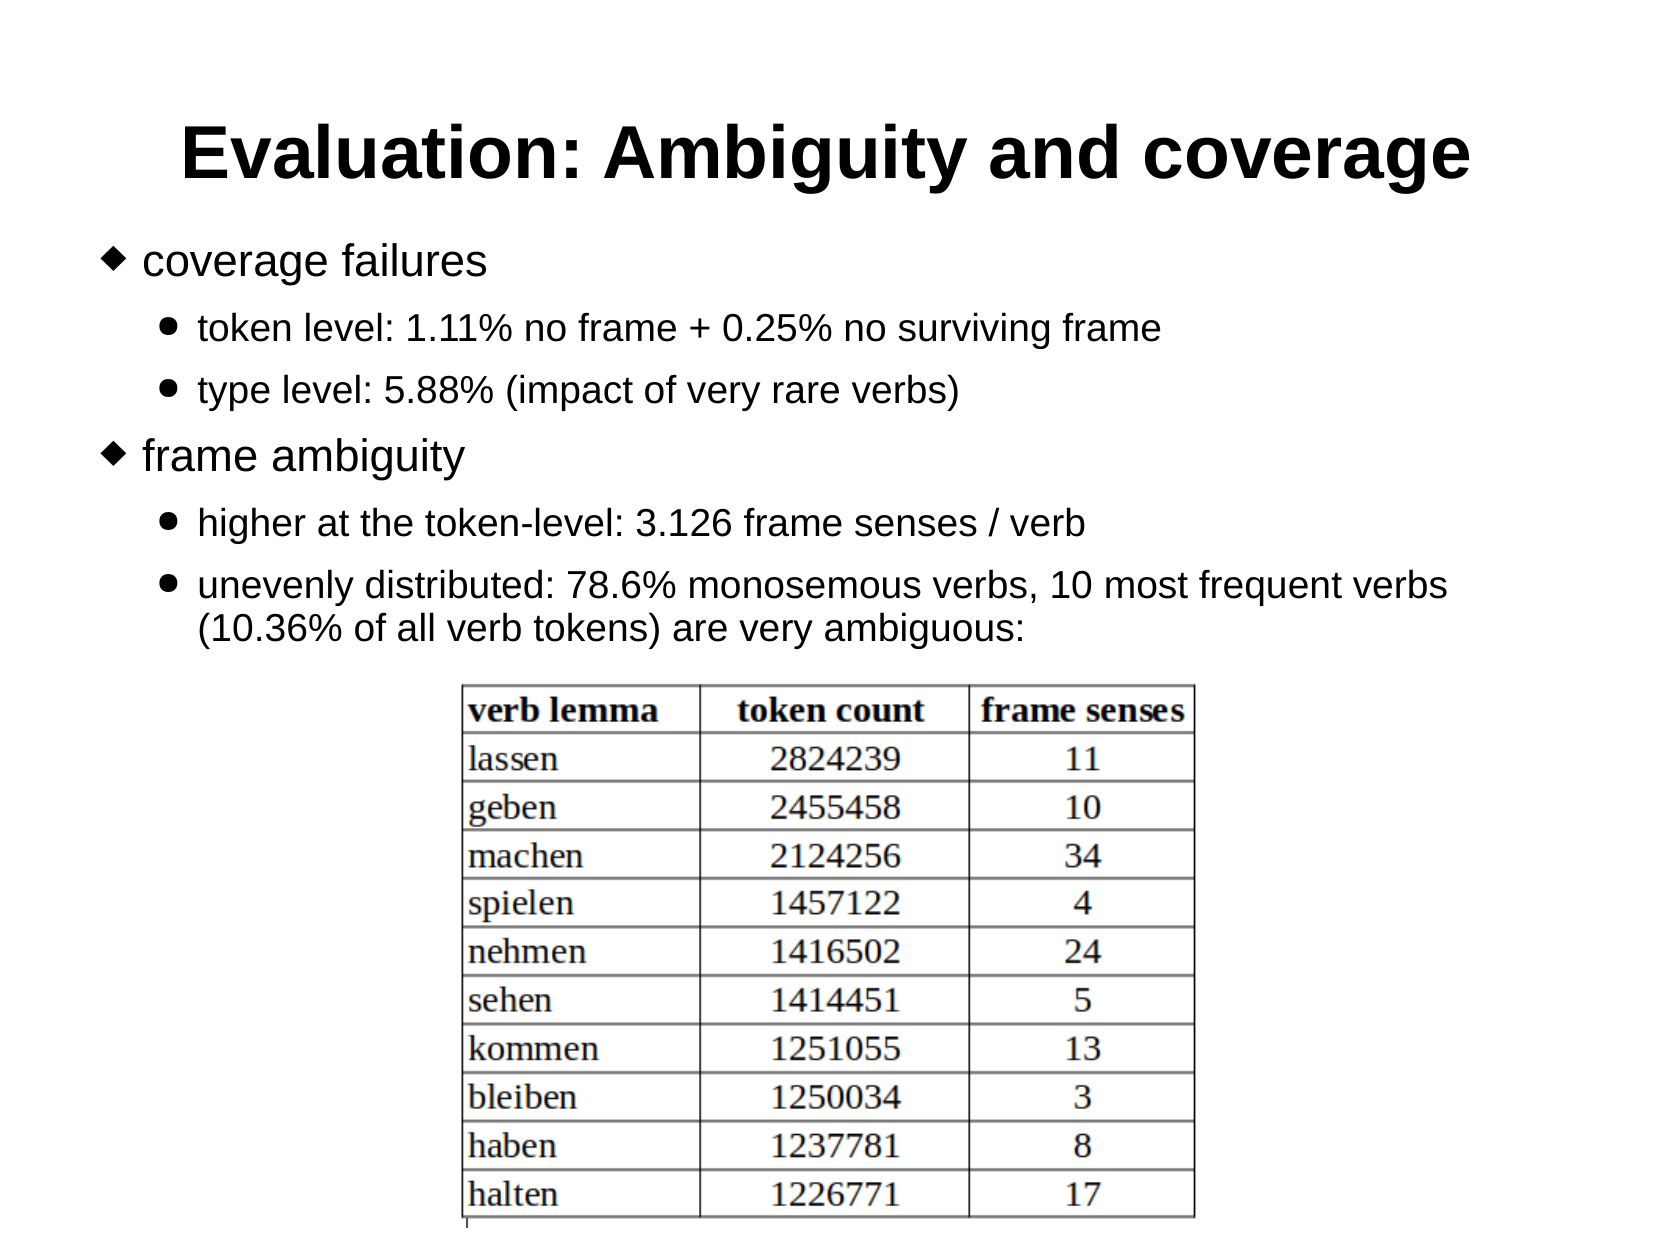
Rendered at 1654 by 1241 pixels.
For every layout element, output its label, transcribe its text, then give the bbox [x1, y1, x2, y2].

picture [454, 675, 1205, 1228]
title Evaluation: Ambiguity and coverage [82, 49, 1571, 257]
list coverage failures token level: 1.11% no frame + 0.25% no surviving frame type level: 5.88% (impact of very rare verbs) frame ambiguity higher at the token-level: 3.126 frame senses / verb unevenly distributed: 78.6% monosemous verbs, 10 most frequent verbs (10.36% of all verb tokens) are very ambiguous: [86, 235, 1501, 652]
